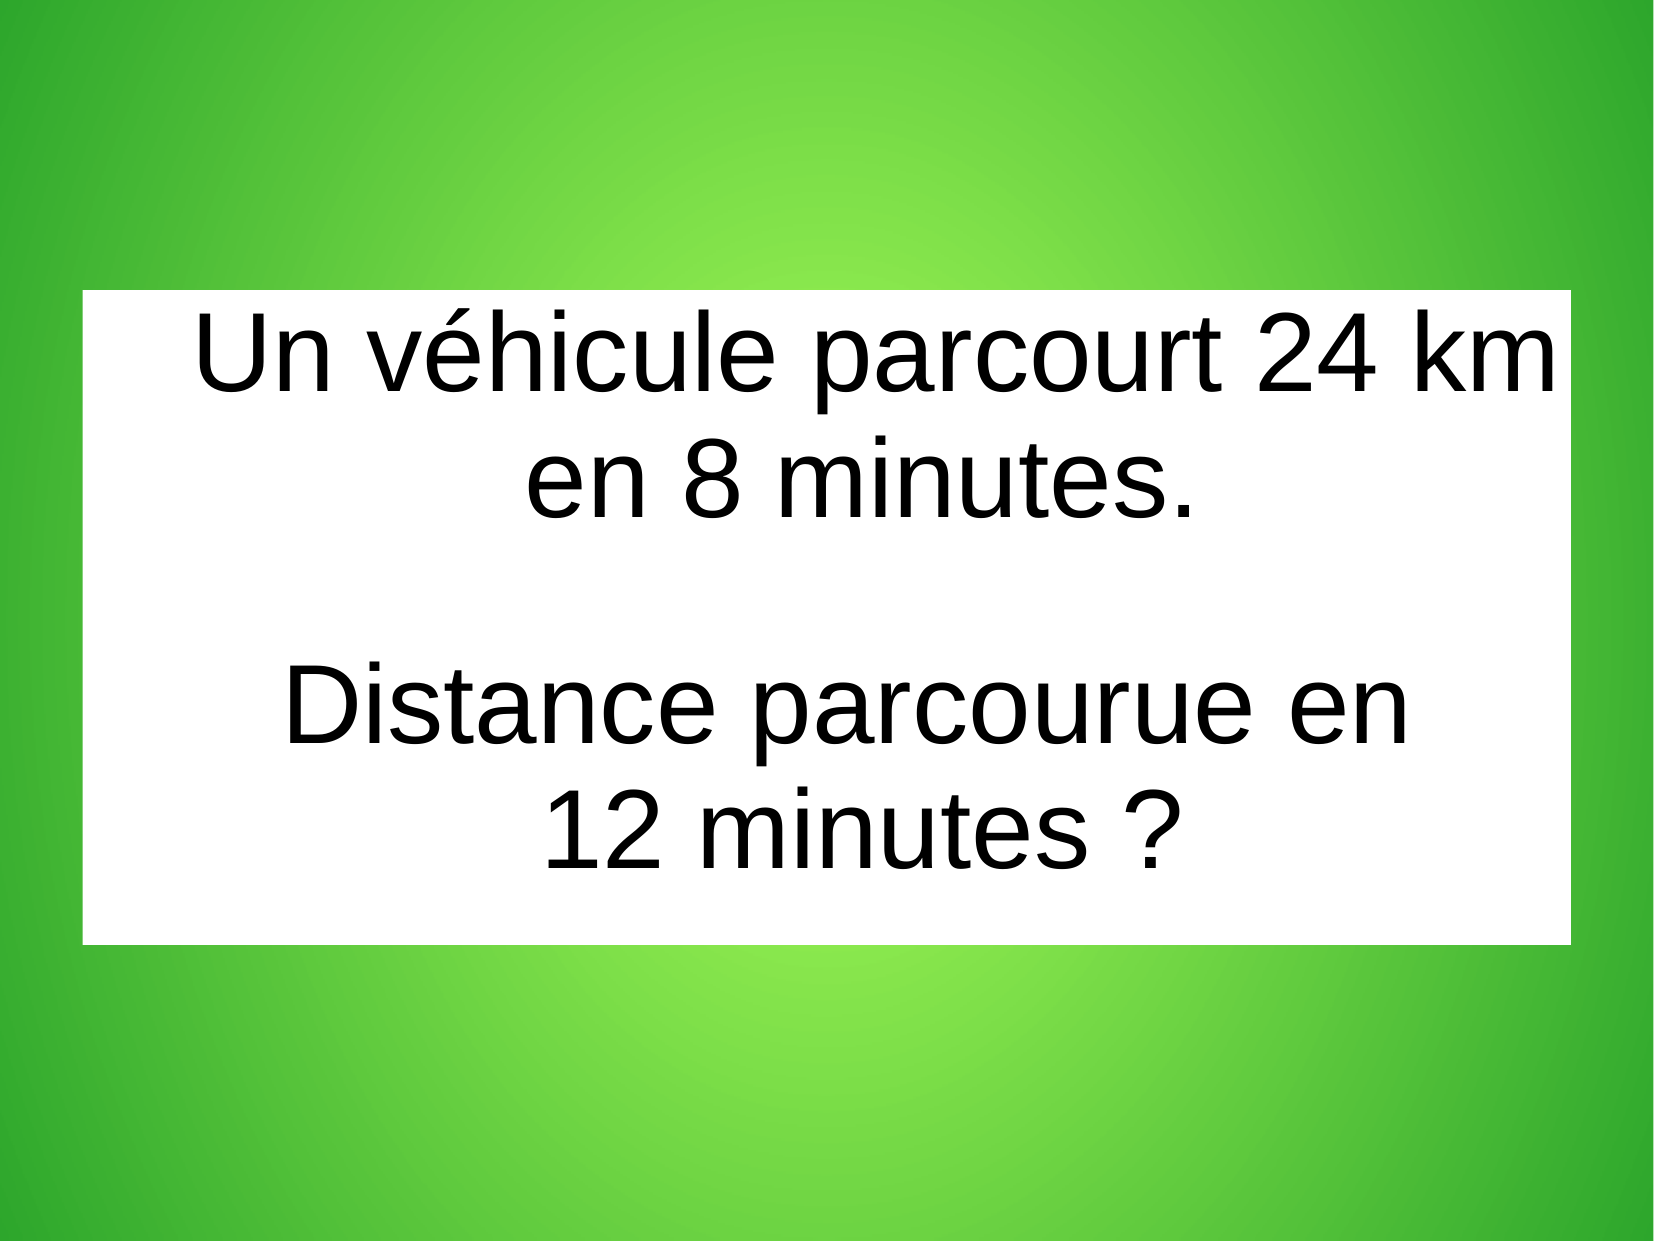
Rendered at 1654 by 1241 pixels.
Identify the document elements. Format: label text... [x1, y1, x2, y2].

list Un véhicule parcourt 24 km en 8 minutes. Distance parcourue en 12 minutes ? [82, 290, 1571, 945]
picture [0, 0, 1654, 1241]
